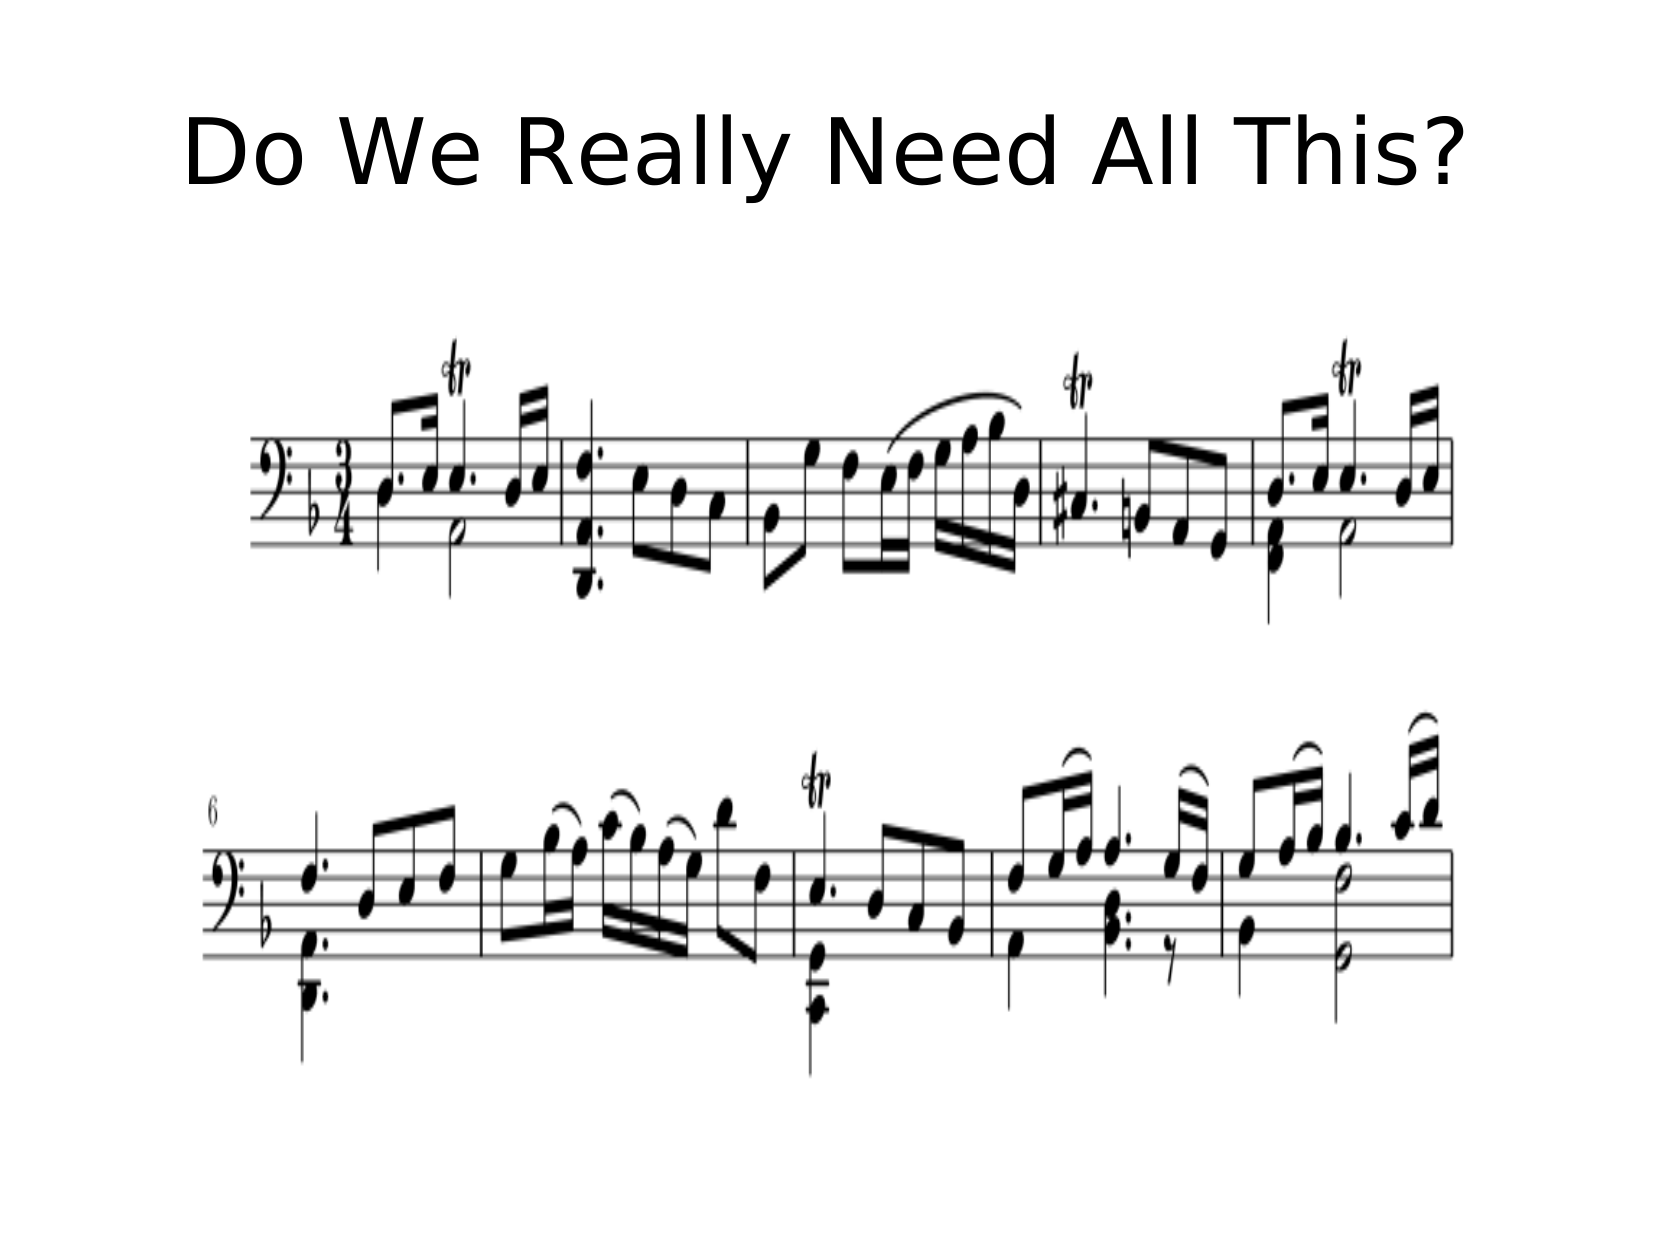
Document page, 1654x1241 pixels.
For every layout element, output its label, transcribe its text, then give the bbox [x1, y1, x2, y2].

picture [187, 299, 1463, 1088]
title Do We Really Need All This? [82, 49, 1571, 257]
